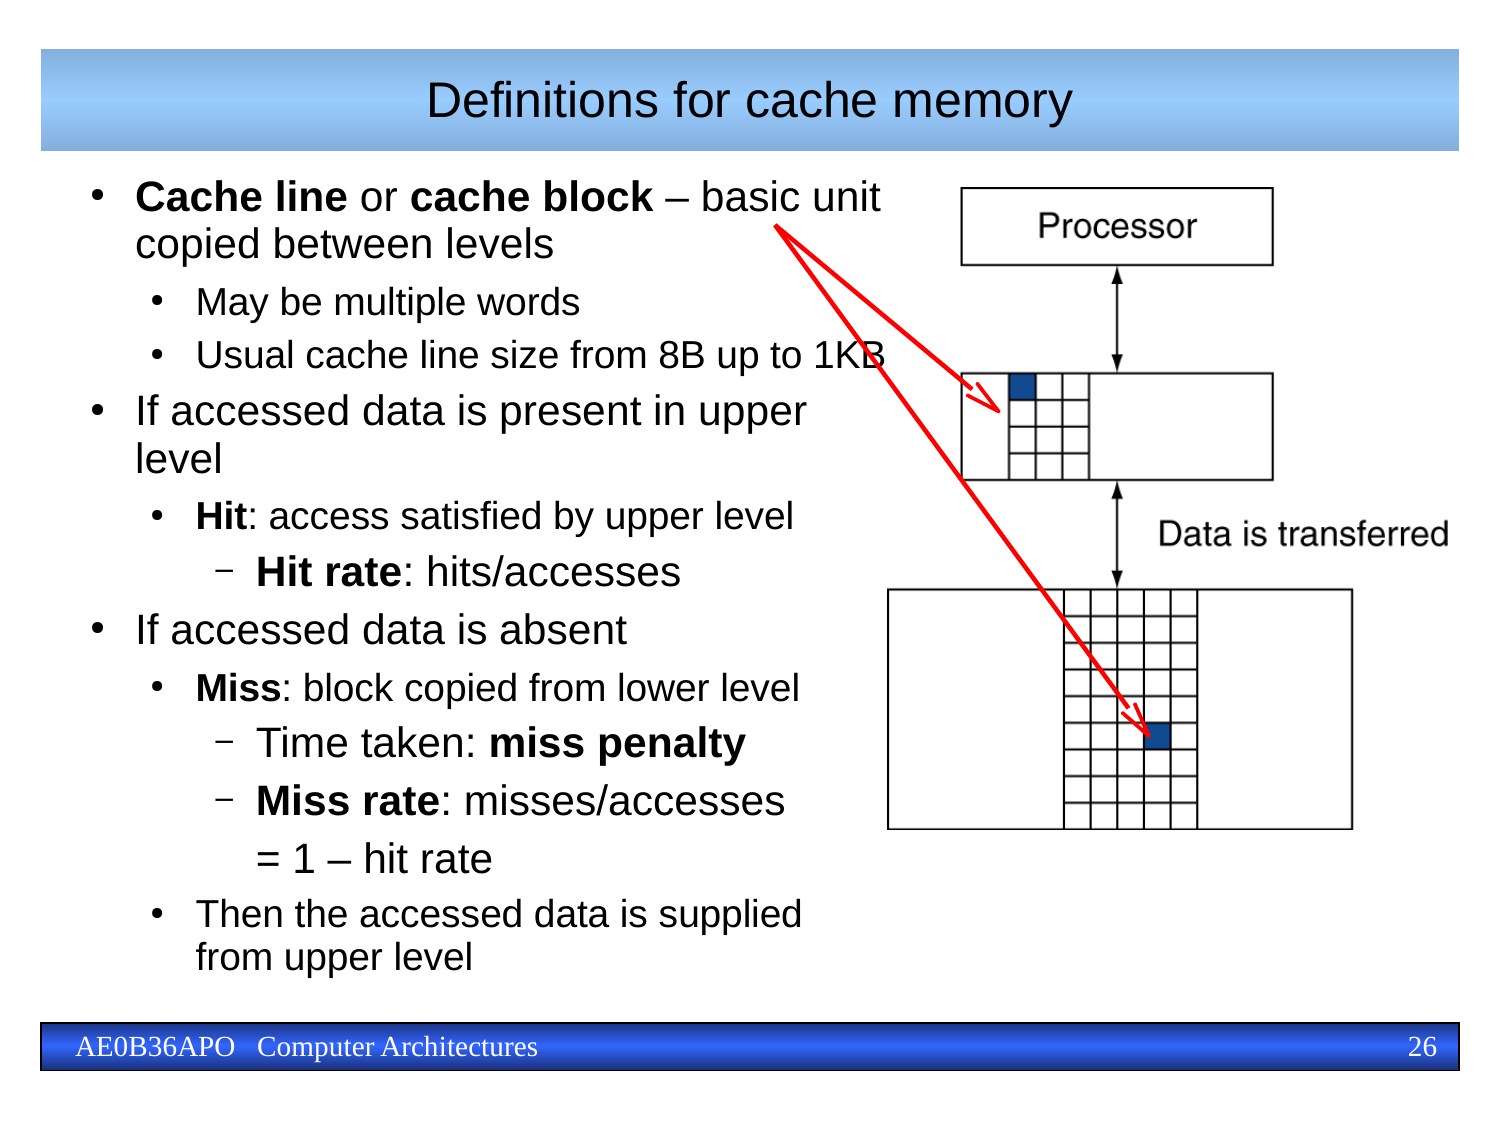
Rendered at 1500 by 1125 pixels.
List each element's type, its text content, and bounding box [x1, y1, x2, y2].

list Cache line or cache block – basic unit copied between levels May be multiple words Usual cache line size from 8B up to 1KB If accessed data is present in upper level Hit: access satisfied by upper level Hit rate: hits/accesses If accessed data is absent Miss: block copied from lower level Time taken: miss penalty Miss rate: misses/accesses = 1 – hit rate Then the accessed data is supplied from upper level [792, 243, 887, 372]
list Cache line or cache block – basic unit copied between levels May be multiple words Usual cache line size from 8B up to 1KB If accessed data is present in upper level Hit: access satisfied by upper level Hit rate: hits/accesses If accessed data is absent Miss: block copied from lower level Time taken: miss penalty Miss rate: misses/accesses = 1 – hit rate Then the accessed data is supplied from upper level [75, 172, 888, 1025]
picture [887, 187, 1450, 830]
title Definitions for cache memory [41, 49, 1459, 151]
